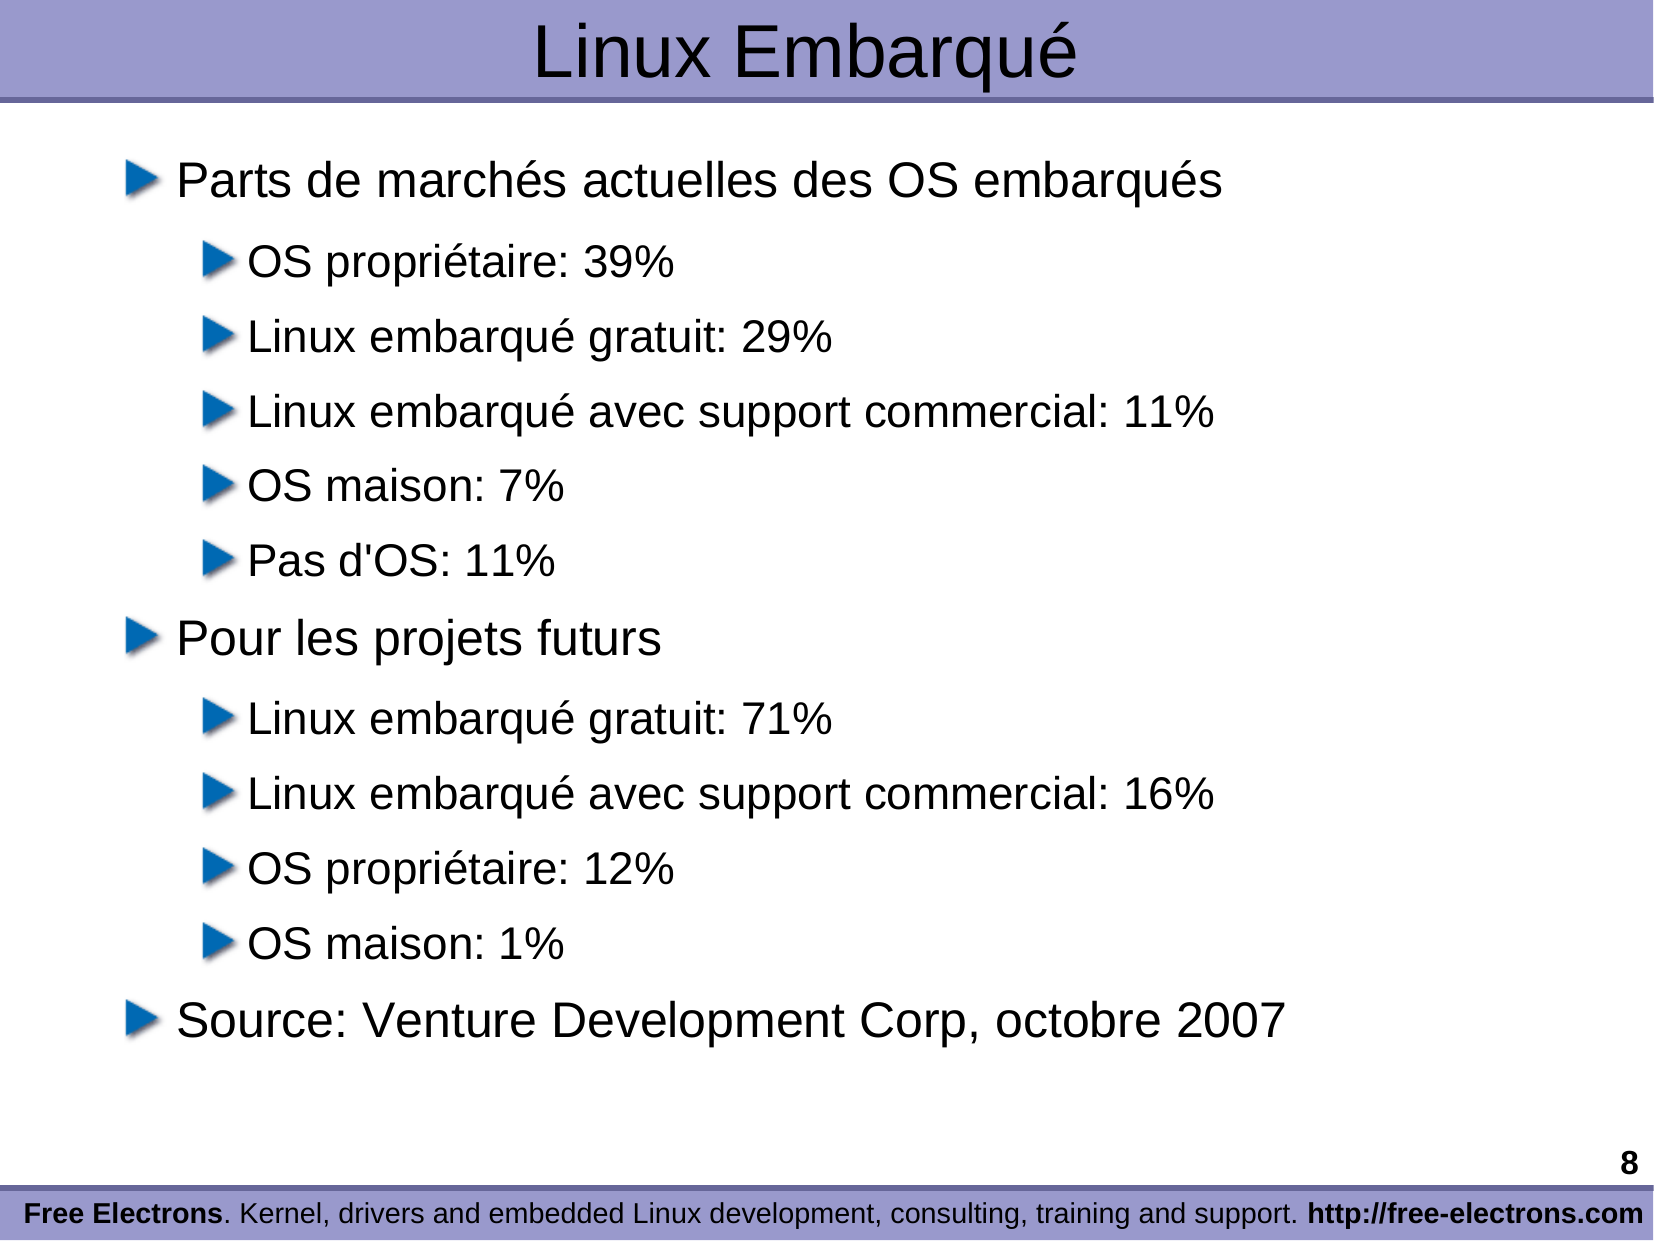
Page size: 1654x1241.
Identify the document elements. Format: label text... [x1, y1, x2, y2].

list Parts de marchés actuelles des OS embarqués OS propriétaire: 39% Linux embarqué gratuit: 29% Linux embarqué avec support commercial: 11% OS maison: 7% Pas d'OS: 11% Pour les projets futurs Linux embarqué gratuit: 71% Linux embarqué avec support commercial: 16% OS propriétaire: 12% OS maison: 1% Source: Venture Development Corp, octobre 2007 [105, 152, 1518, 1119]
title Linux Embarqué [60, 4, 1551, 98]
